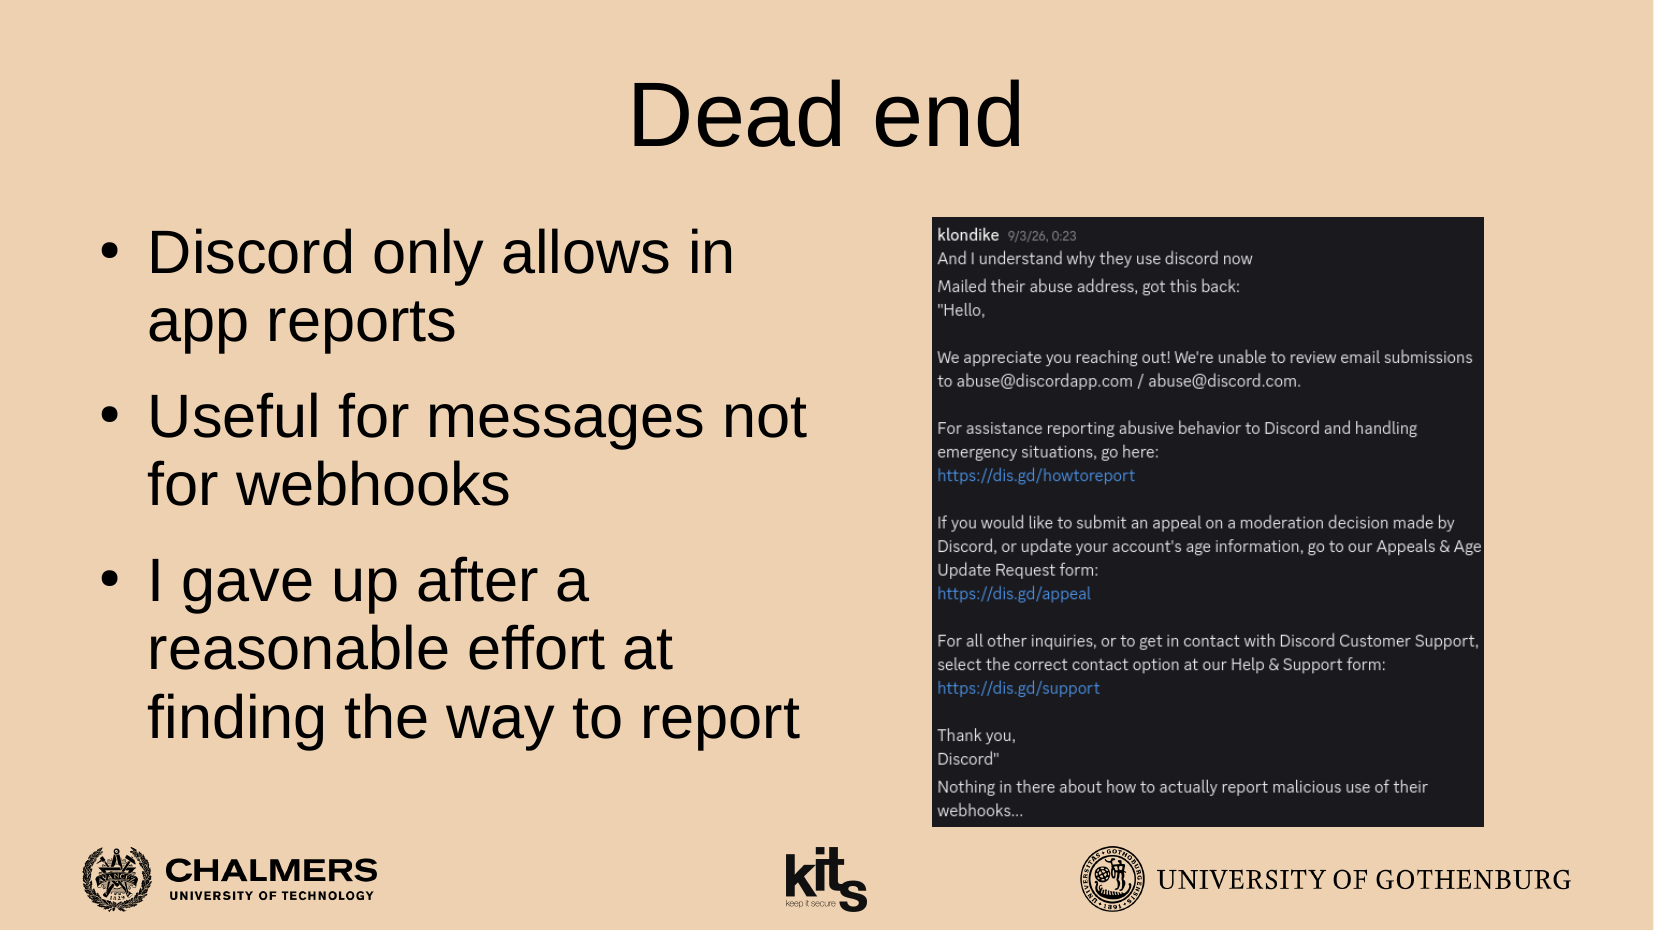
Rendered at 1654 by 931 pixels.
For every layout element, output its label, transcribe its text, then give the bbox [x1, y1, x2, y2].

title Dead end [82, 37, 1571, 193]
picture [932, 217, 1484, 827]
picture [1080, 846, 1571, 912]
list Discord only allows in app reports Useful for messages not for webhooks I gave up after a reasonable effort at finding the way to report [82, 217, 809, 827]
picture [786, 847, 867, 912]
picture [82, 847, 377, 912]
